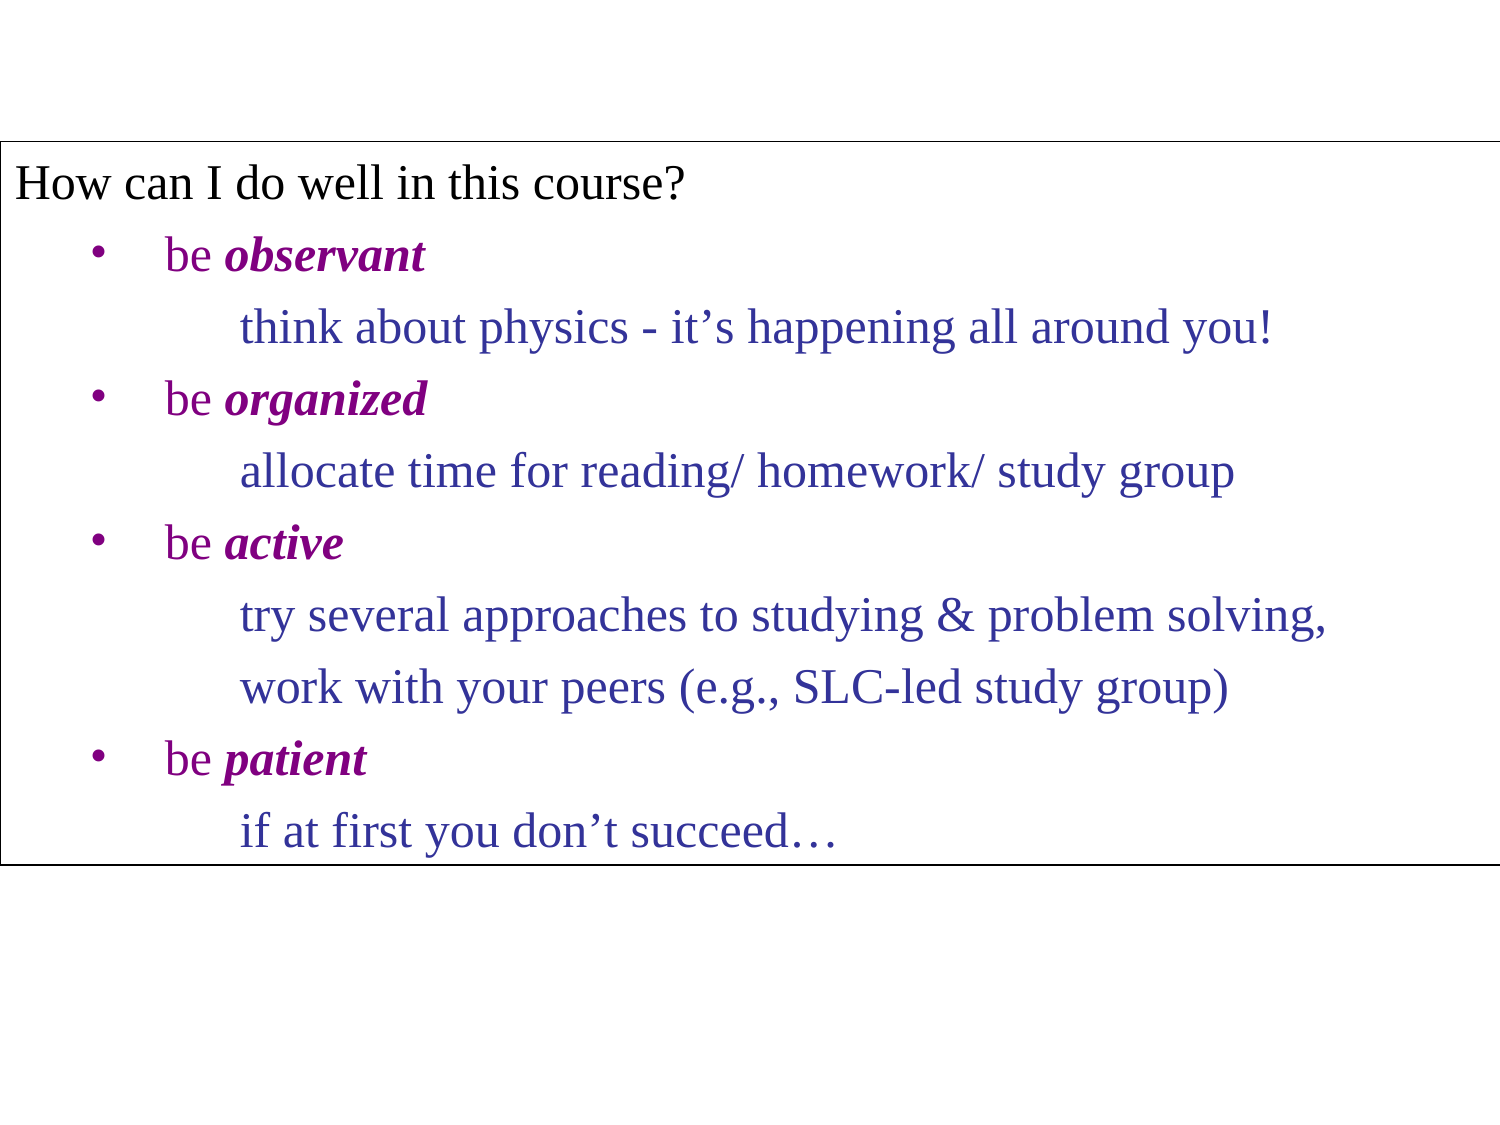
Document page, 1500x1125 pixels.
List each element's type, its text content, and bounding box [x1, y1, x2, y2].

text_box How can I do well in this course? be observant think about physics - it’s happening all around you! be organized allocate time for reading/ homework/ study group be active try several approaches to studying & problem solving, work with your peers (e.g., SLC-led study group) be patient if at first you don’t succeed… [0, 141, 1500, 866]
